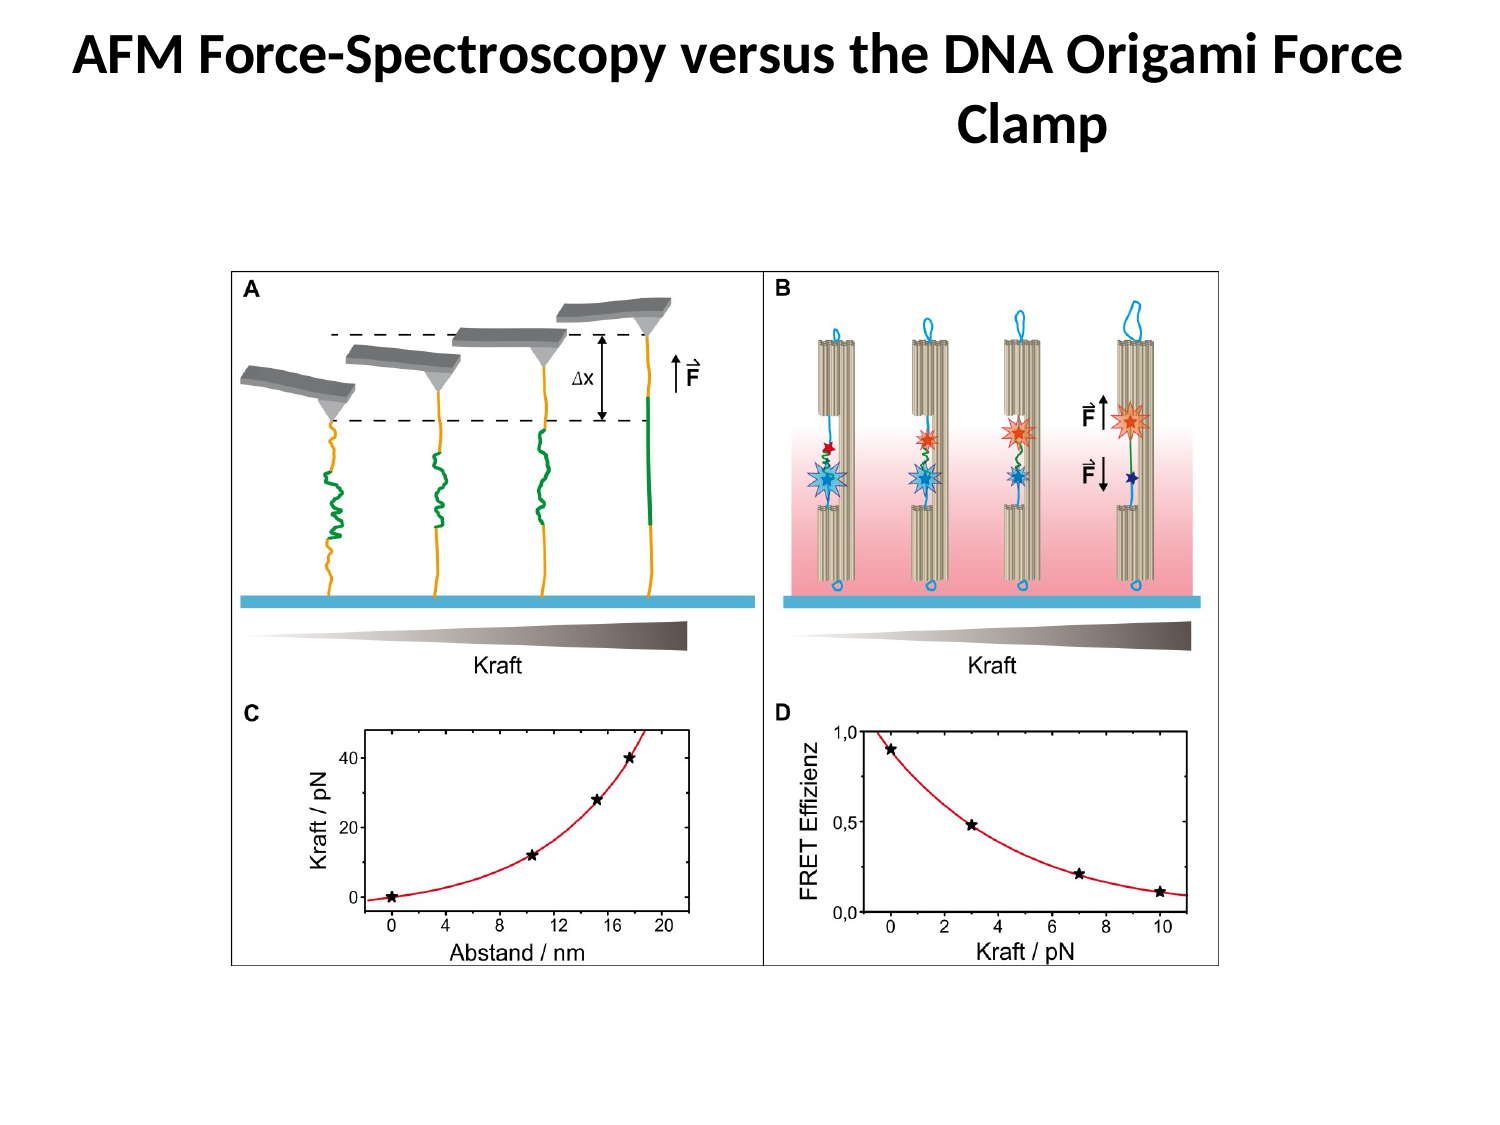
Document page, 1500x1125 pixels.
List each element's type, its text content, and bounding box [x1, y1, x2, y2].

picture [230, 270, 1219, 966]
title AFM Force-Spectroscopy versus the DNA Origami Force Clamp [68, 13, 1406, 158]
